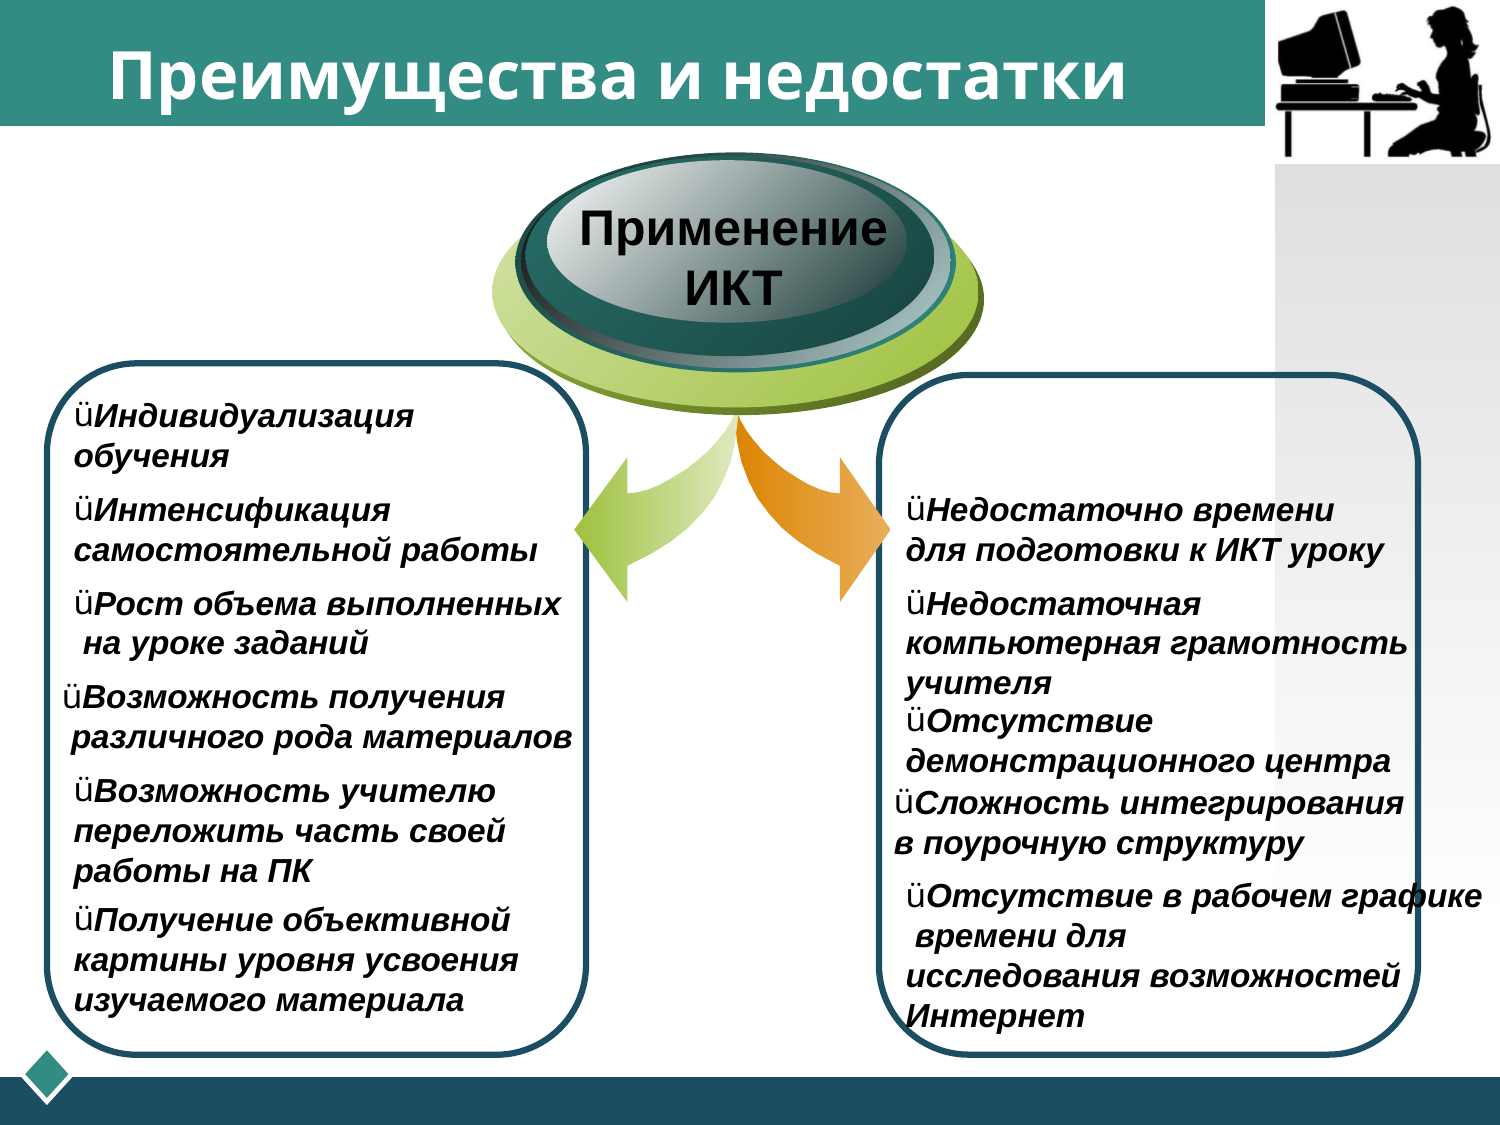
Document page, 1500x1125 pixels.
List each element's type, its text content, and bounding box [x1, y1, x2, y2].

text_box Отсутствие демонстрационного центра [891, 691, 1430, 773]
text_box Возможность учителю переложить часть своей работы на ПК [59, 762, 574, 897]
text_box [575, 152, 896, 187]
title Преимущества и недостатки [75, 24, 1265, 118]
text_box Получение объективной картины уровня усвоения изучаемого материала [59, 891, 551, 1025]
text_box Сложность интегрирования в поурочную структуру [879, 773, 1430, 868]
text_box Возможность получения различного рода материалов [47, 668, 598, 763]
text_box Применение ИКТ [562, 187, 905, 324]
text_box Недостаточно времени для подготовки к ИКТ уроку [891, 480, 1418, 574]
text_box [492, 192, 985, 603]
text_box Недостаточная компьютерная грамотность учителя [891, 574, 1465, 709]
text_box Интенсификация самостоятельной работы [59, 480, 598, 575]
text_box Рост объема выполненных на уроке заданий [59, 574, 586, 668]
text_box Отсутствие в рабочем графике времени для исследования возможностей Интернет [891, 867, 1500, 1042]
text_box Индивидуализация обучения [59, 387, 430, 480]
picture [1265, 0, 1500, 164]
